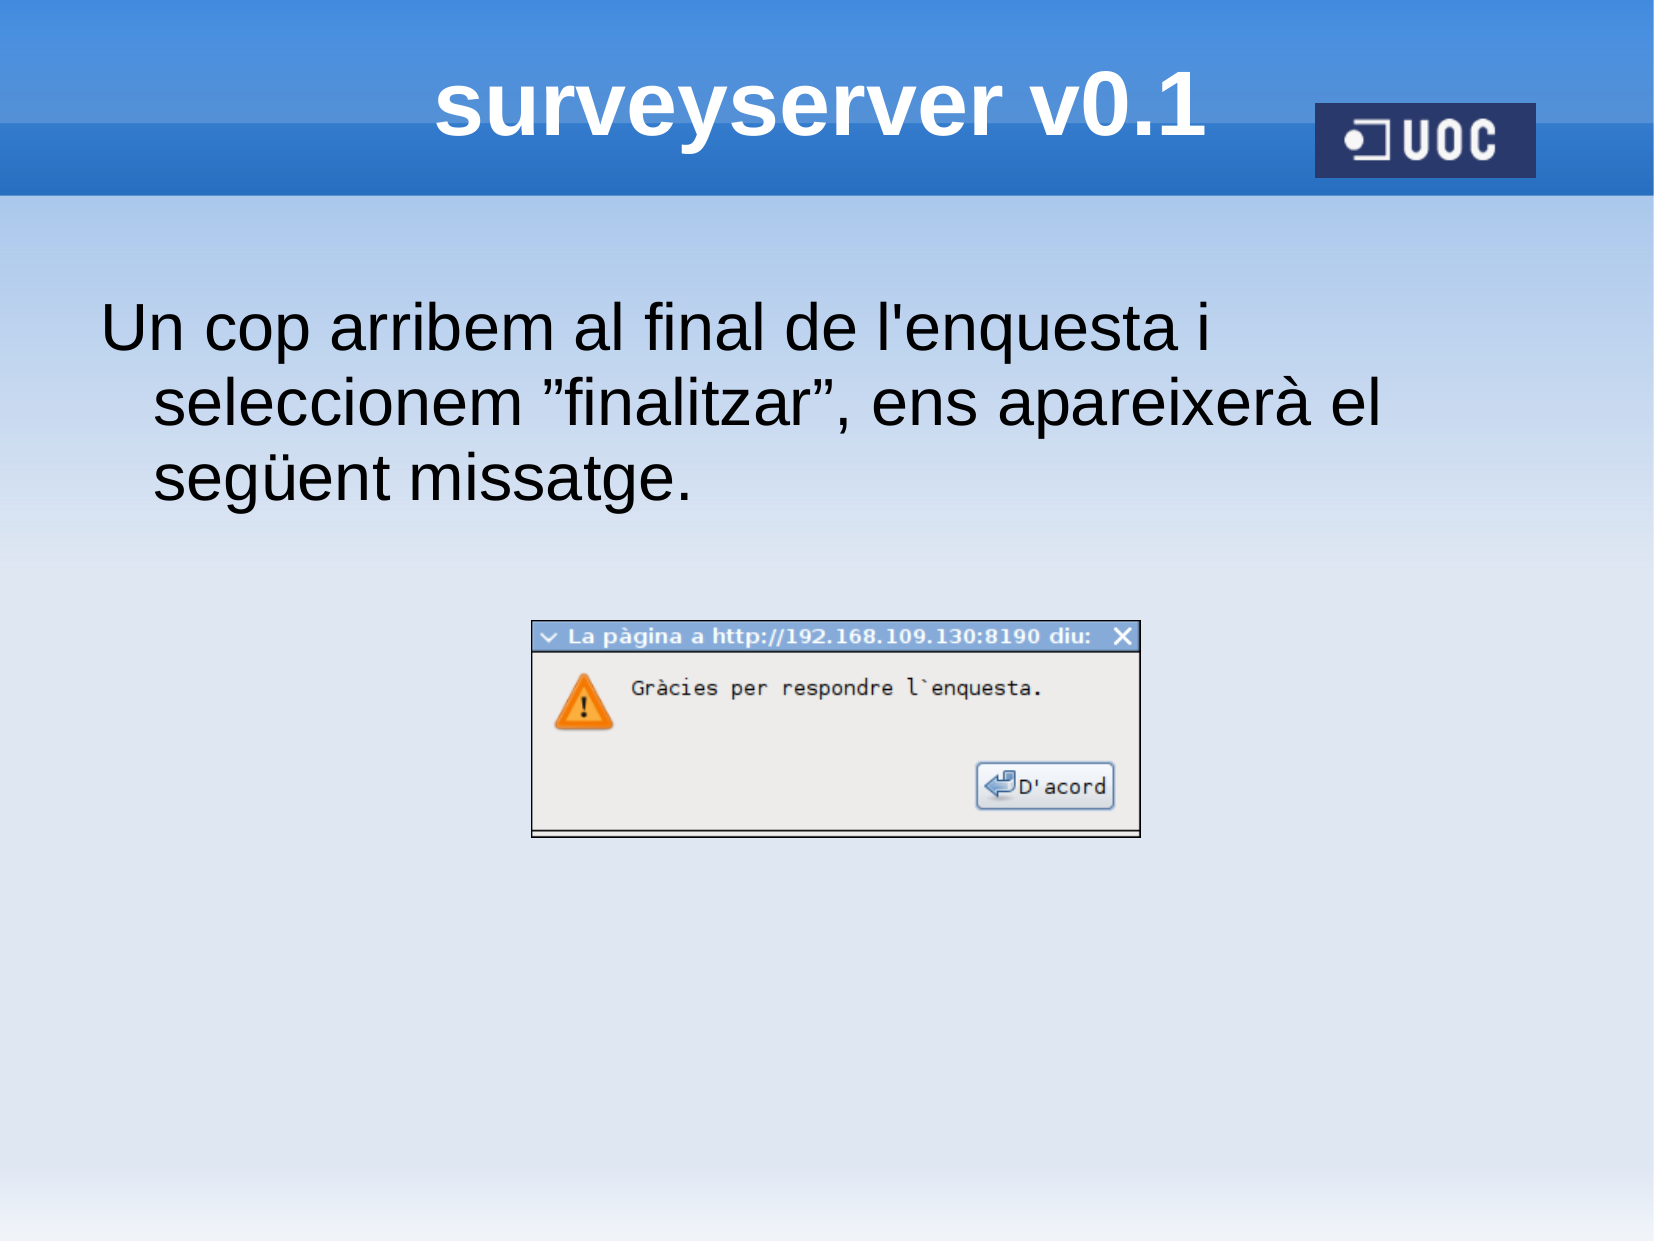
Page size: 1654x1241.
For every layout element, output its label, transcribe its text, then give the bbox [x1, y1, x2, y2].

list Un cop arribem al final de l'enquesta i seleccionem ”finalitzar”, ens apareixerà el següent missatge. [82, 290, 1571, 1094]
picture [0, 0, 1654, 1241]
title surveyserver v0.1 [76, 7, 1565, 200]
